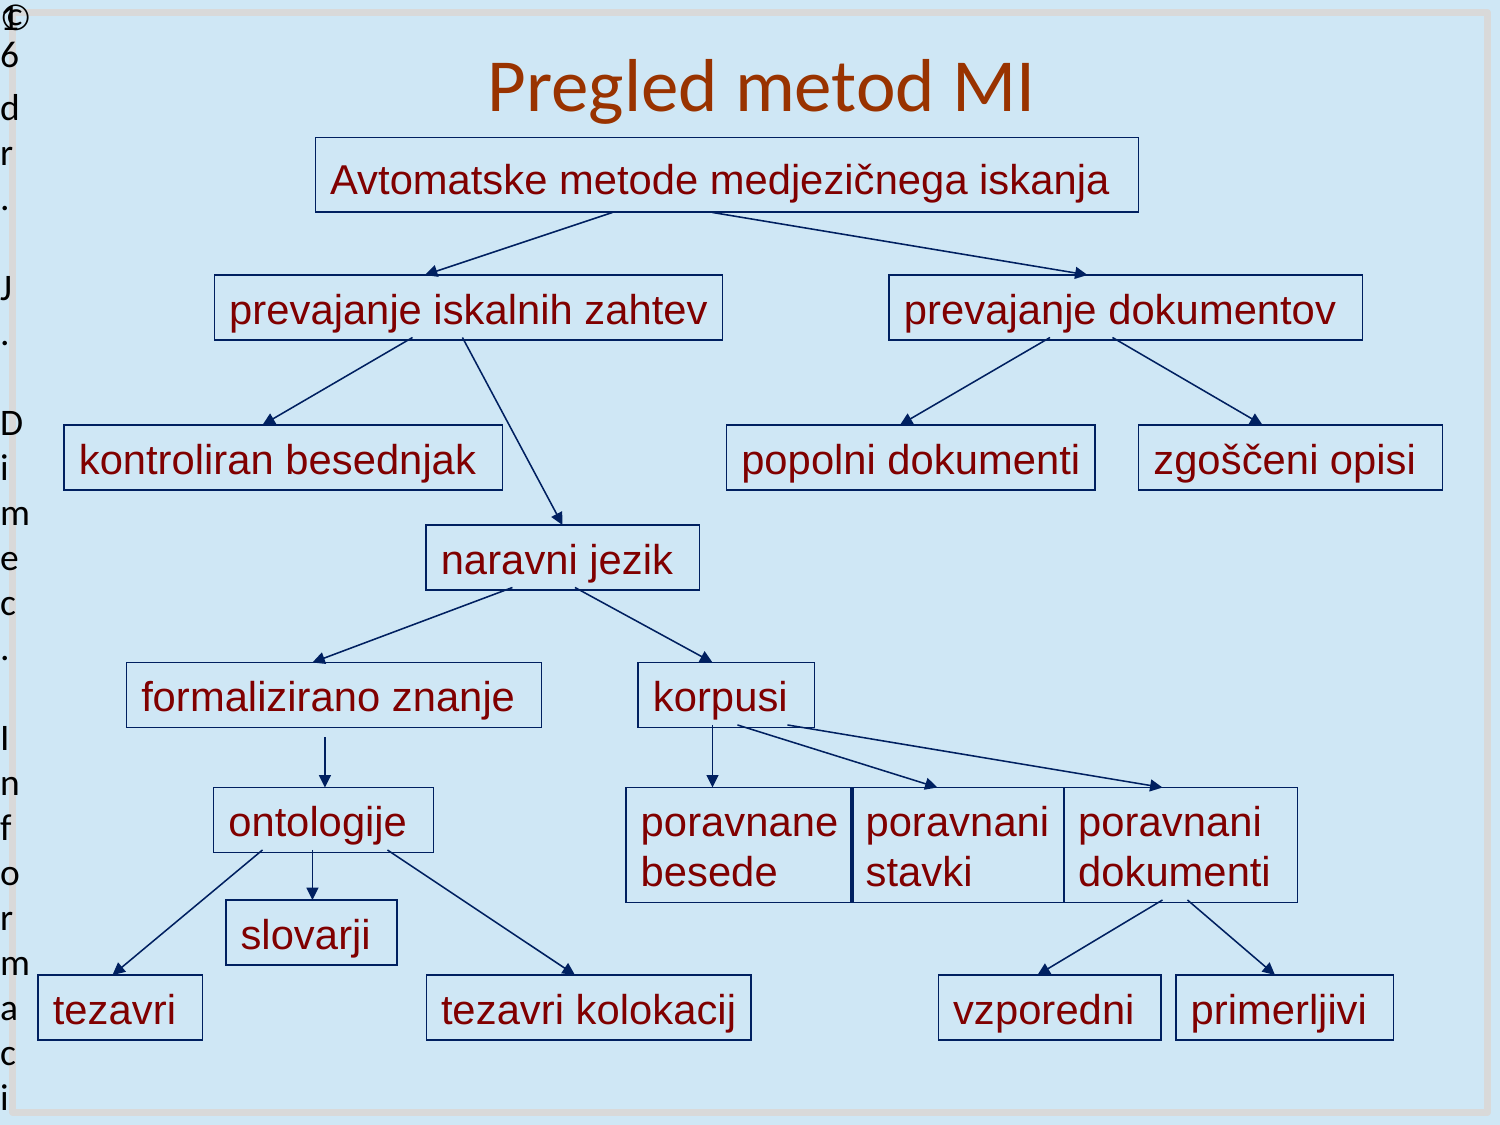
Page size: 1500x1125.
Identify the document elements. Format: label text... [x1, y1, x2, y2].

text_box poravnani dokumenti [1063, 787, 1298, 903]
text_box korpusi [638, 662, 815, 728]
text_box primerljivi [1175, 975, 1394, 1040]
text_box popolni dokumenti [726, 425, 1096, 490]
text_box naravni jezik [426, 525, 700, 590]
text_box formalizirano znanje [126, 662, 542, 728]
text_box poravnani stavki [850, 787, 1063, 903]
text_box poravnane besede [625, 787, 850, 903]
text_box Avtomatske metode medjezičnega iskanja [315, 137, 1139, 213]
text_box prevajanje dokumentov [889, 275, 1363, 340]
text_box prevajanje iskalnih zahtev [214, 275, 723, 340]
text_box tezavri [38, 975, 203, 1040]
text_box tezavri kolokacij [426, 975, 752, 1040]
text_box kontroliran besednjak [63, 425, 503, 490]
text_box vzporedni [938, 975, 1161, 1040]
text_box slovarji [225, 900, 398, 965]
text_box ontologije [213, 787, 434, 853]
title Pregled metod MI [41, 37, 1483, 125]
text_box zgoščeni opisi [1138, 425, 1443, 490]
